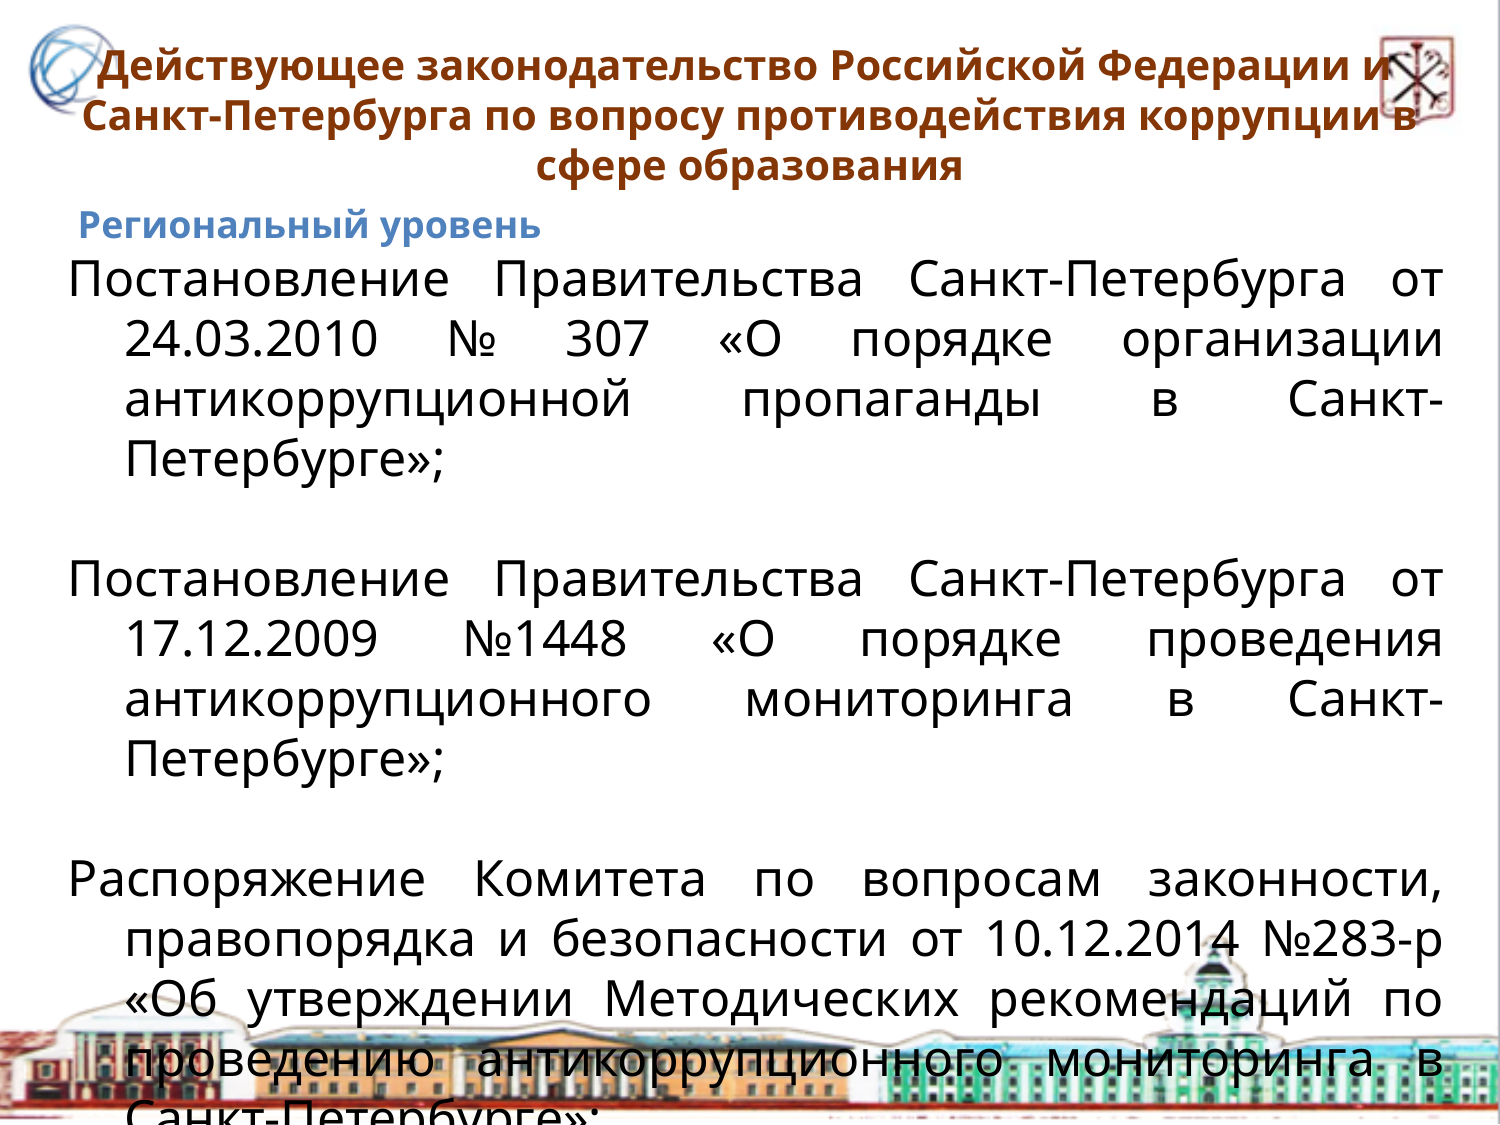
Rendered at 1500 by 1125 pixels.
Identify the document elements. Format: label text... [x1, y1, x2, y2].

text_box Региональный уровень Постановление Правительства Санкт-Петербурга от 24.03.2010 № 307 «О порядке организации антикоррупционной пропаганды в Санкт-Петербурге»; Постановление Правительства Санкт-Петербурга от 17.12.2009 №1448 «О порядке проведения антикоррупционного мониторинга в Санкт-Петербурге»; Распоряжение Комитета по вопросам законности, правопорядка и безопасности от 10.12.2014 №283-р «Об утверждении Методических рекомендаций по проведению антикоррупционного мониторинга в Санкт-Петербурге»; [53, 185, 1460, 1125]
text_box Действующее законодательство Российской Федерации и Санкт-Петербурга по вопросу противодействия коррупции в сфере образования [29, 42, 1471, 185]
picture [0, 0, 1500, 1124]
